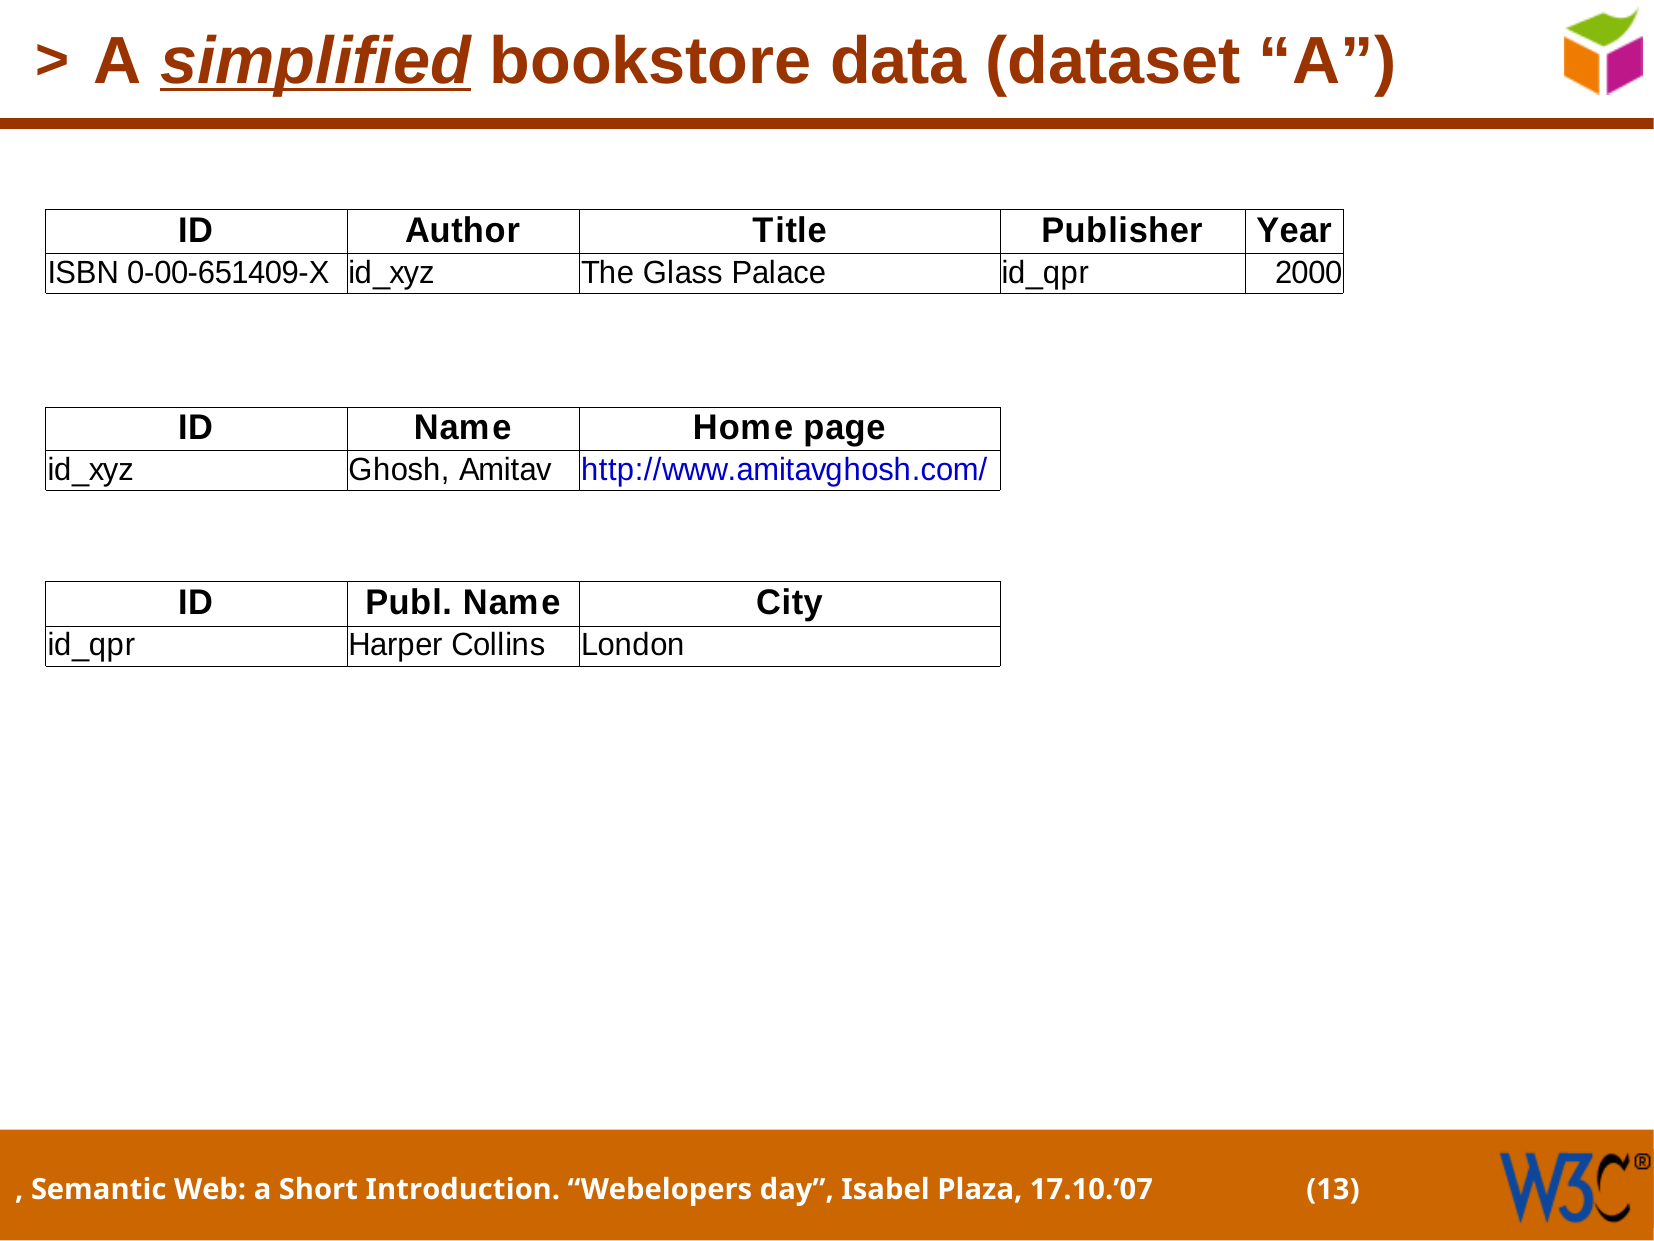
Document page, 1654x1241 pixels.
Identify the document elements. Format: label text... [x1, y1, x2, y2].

picture [1495, 1149, 1654, 1228]
title A simplified bookstore data (dataset “A”) [93, 0, 1493, 119]
chart [44, 207, 1565, 1032]
picture [1564, 5, 1643, 95]
